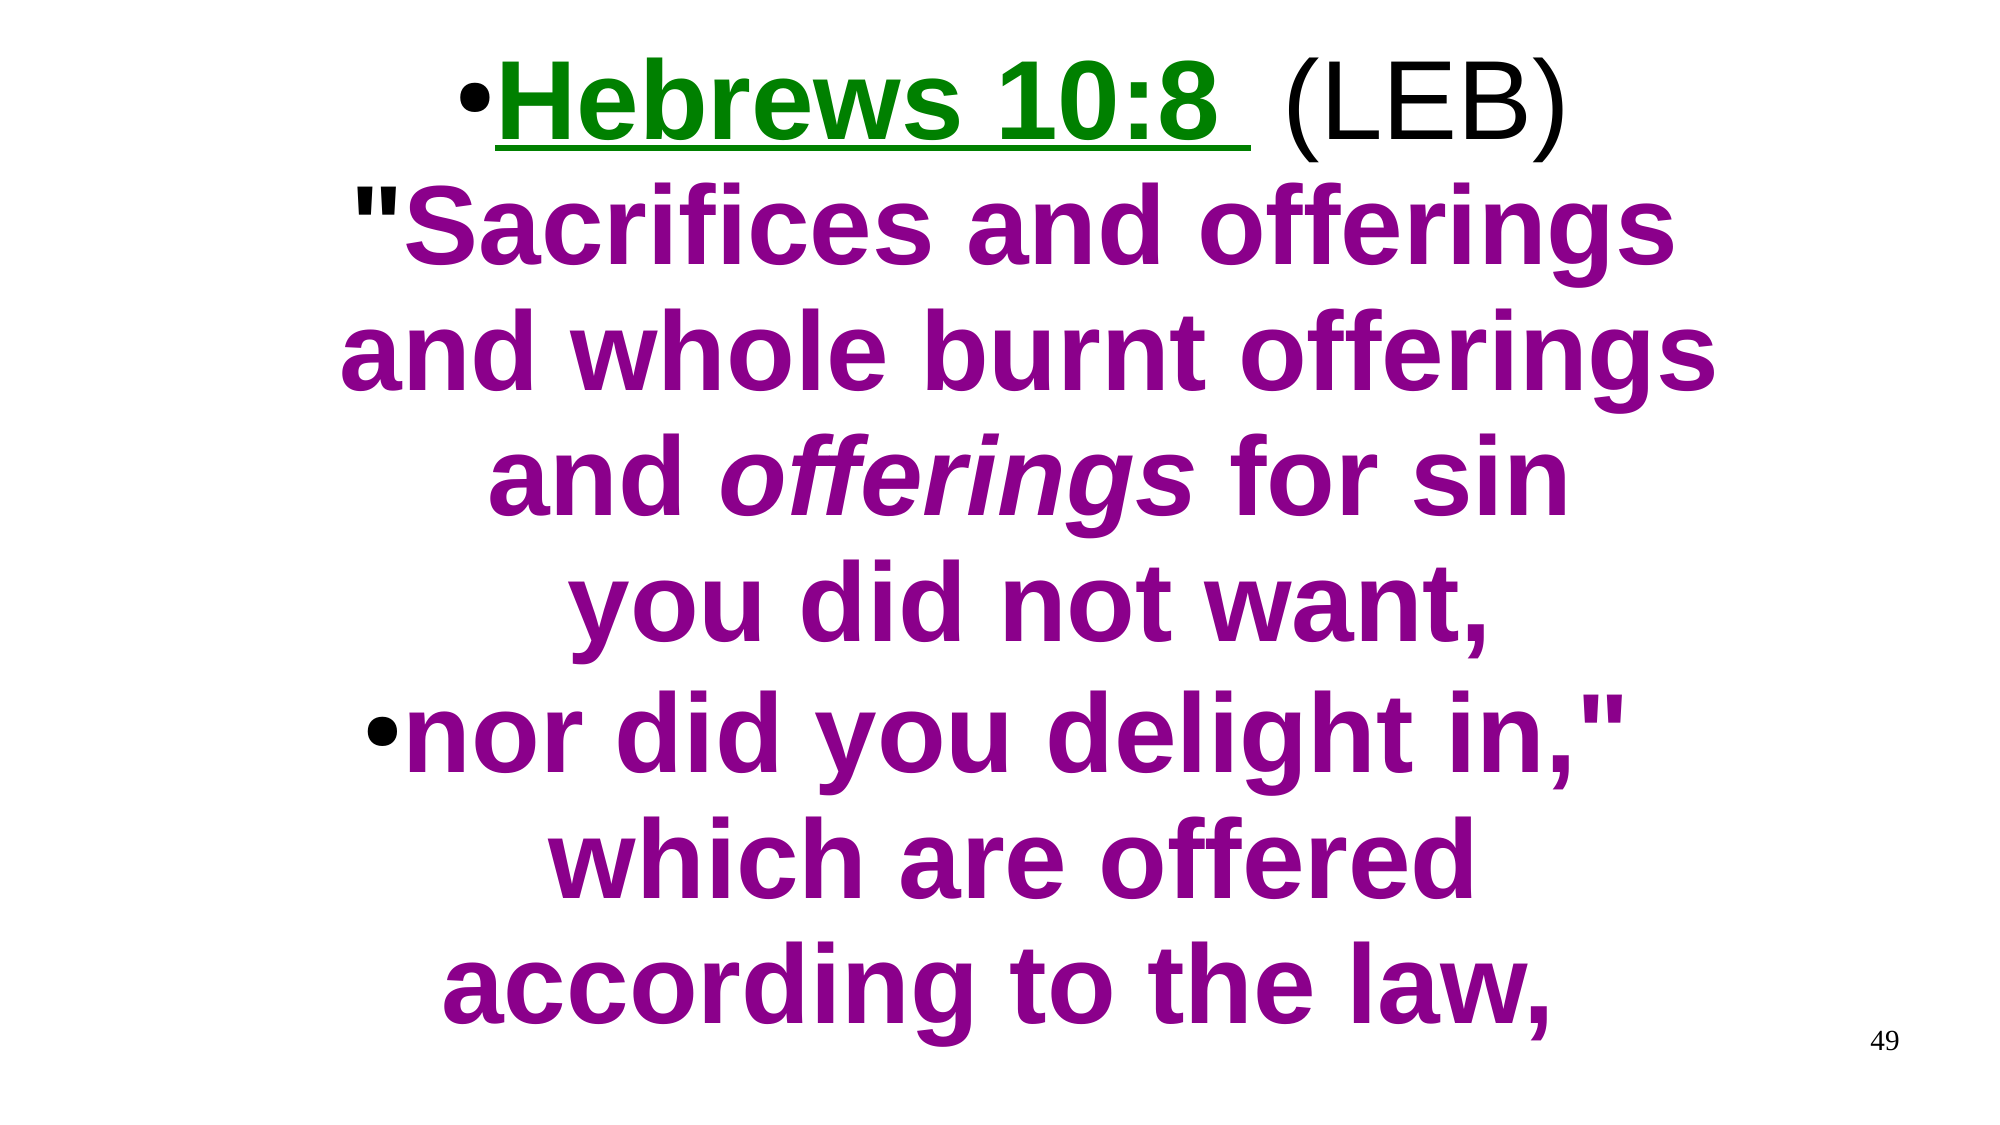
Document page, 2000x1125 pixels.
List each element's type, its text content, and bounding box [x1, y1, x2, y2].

list Hebrews 10:8 (LEB) "Sacrifices and offerings and whole burnt offerings and offerings for sin you did not want, nor did you delight in," which are offered according to the law, [37, 37, 1988, 1088]
